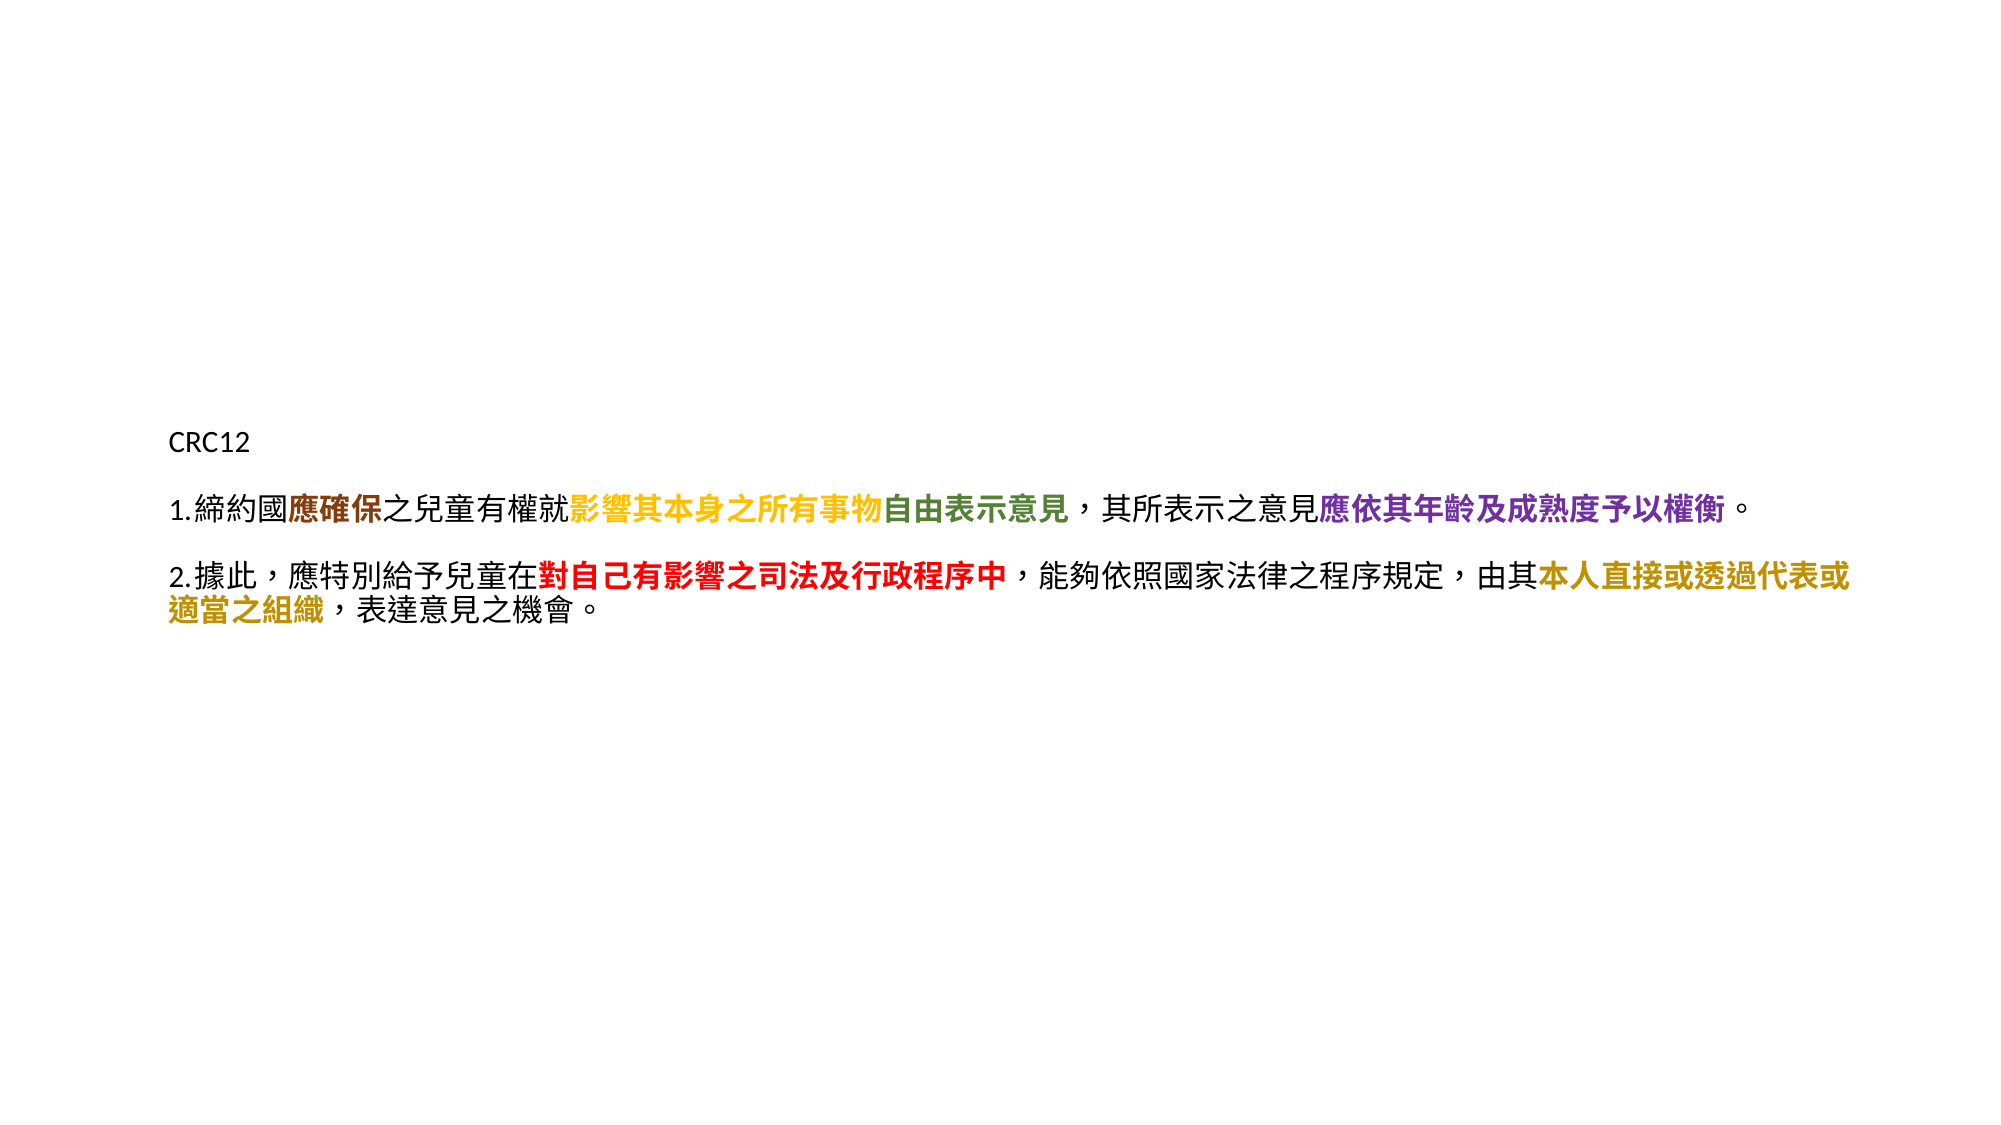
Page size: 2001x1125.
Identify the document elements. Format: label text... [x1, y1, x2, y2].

title CRC12 1.締約國應確保之兒童有權就影響其本身之所有事物自由表示意見，其所表示之意見應依其年齡及成熟度予以權衡。 2.據此，應特別給予兒童在對自己有影響之司法及行政程序中，能夠依照國家法律之程序規定，由其本人直接或透過代表或適當之組織，表達意見之機會。 [153, 418, 1879, 636]
